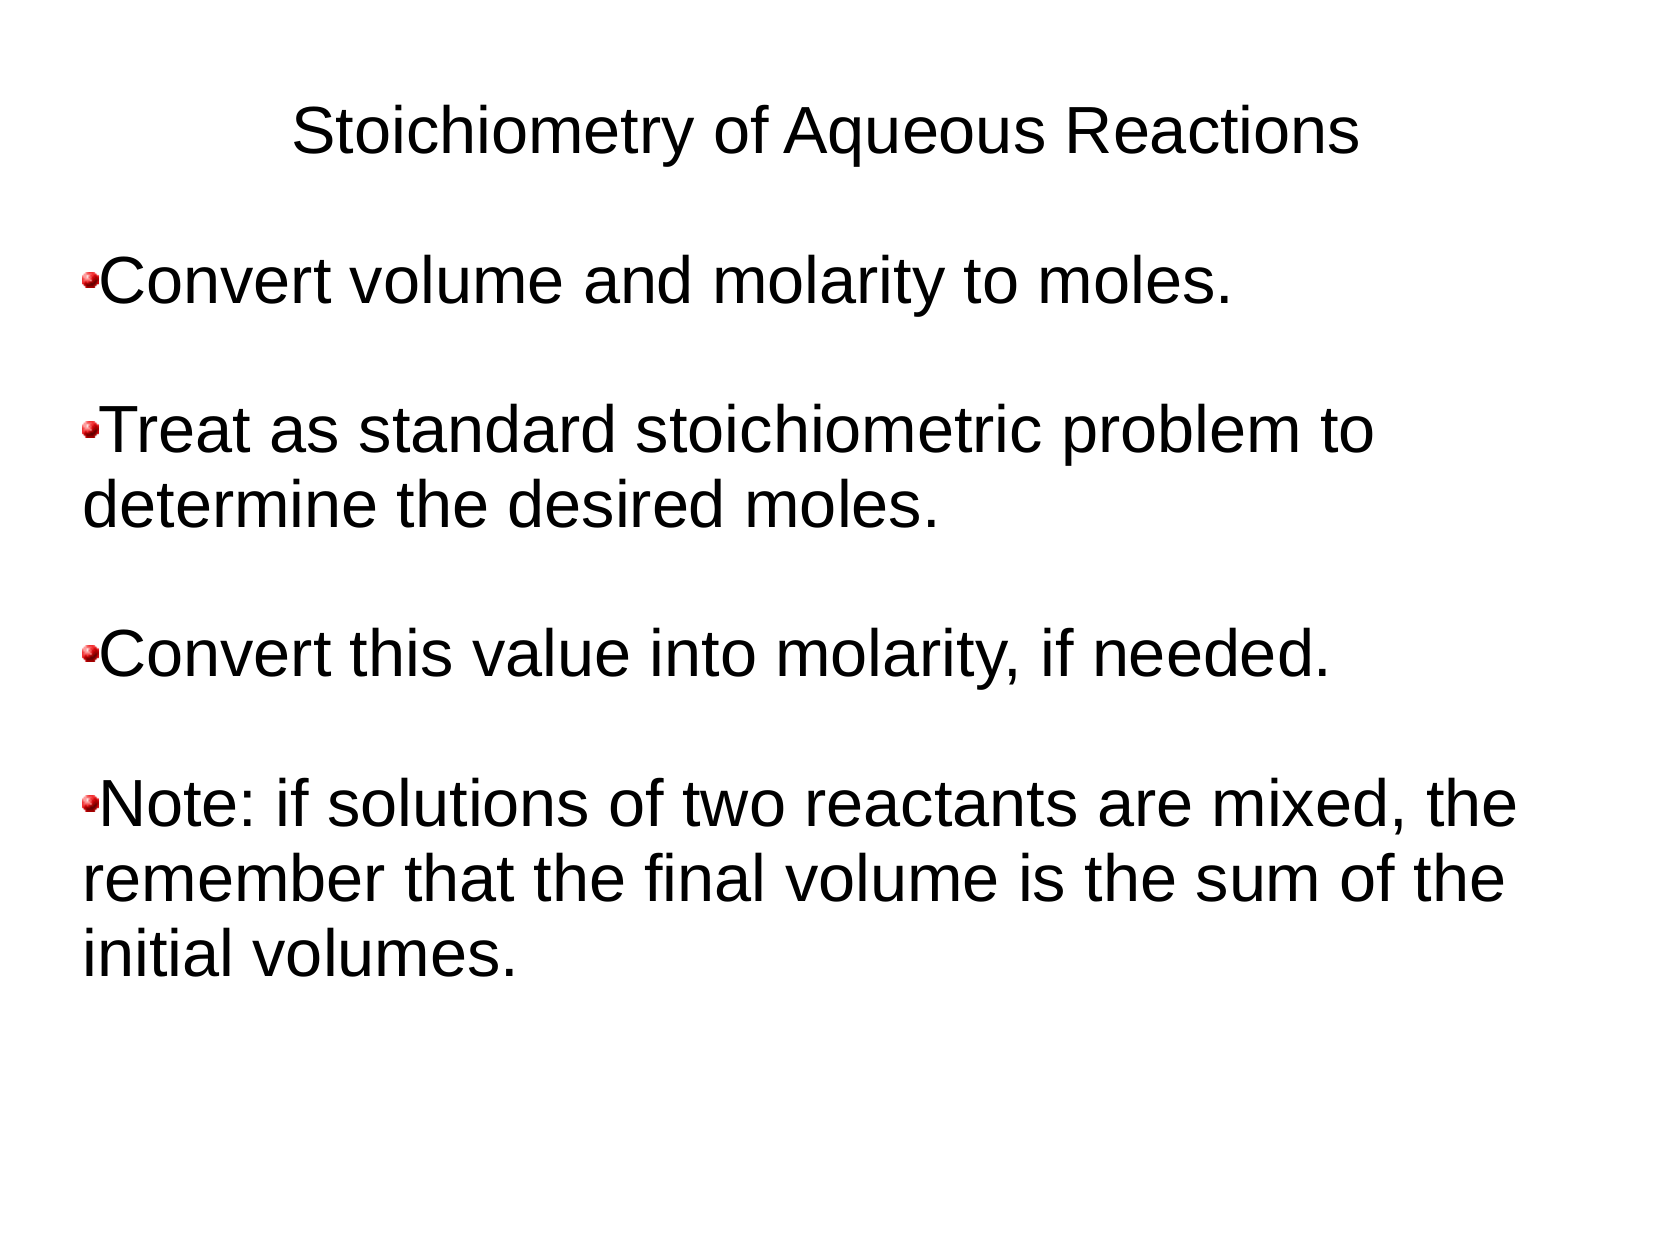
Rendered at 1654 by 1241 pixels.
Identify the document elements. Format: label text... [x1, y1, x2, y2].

subtitle Stoichiometry of Aqueous Reactions Convert volume and molarity to moles. Treat as standard stoichiometric problem to determine the desired moles. Convert this value into molarity, if needed. Note: if solutions of two reactants are mixed, the remember that the final volume is the sum of the initial volumes. [82, 49, 1571, 1109]
